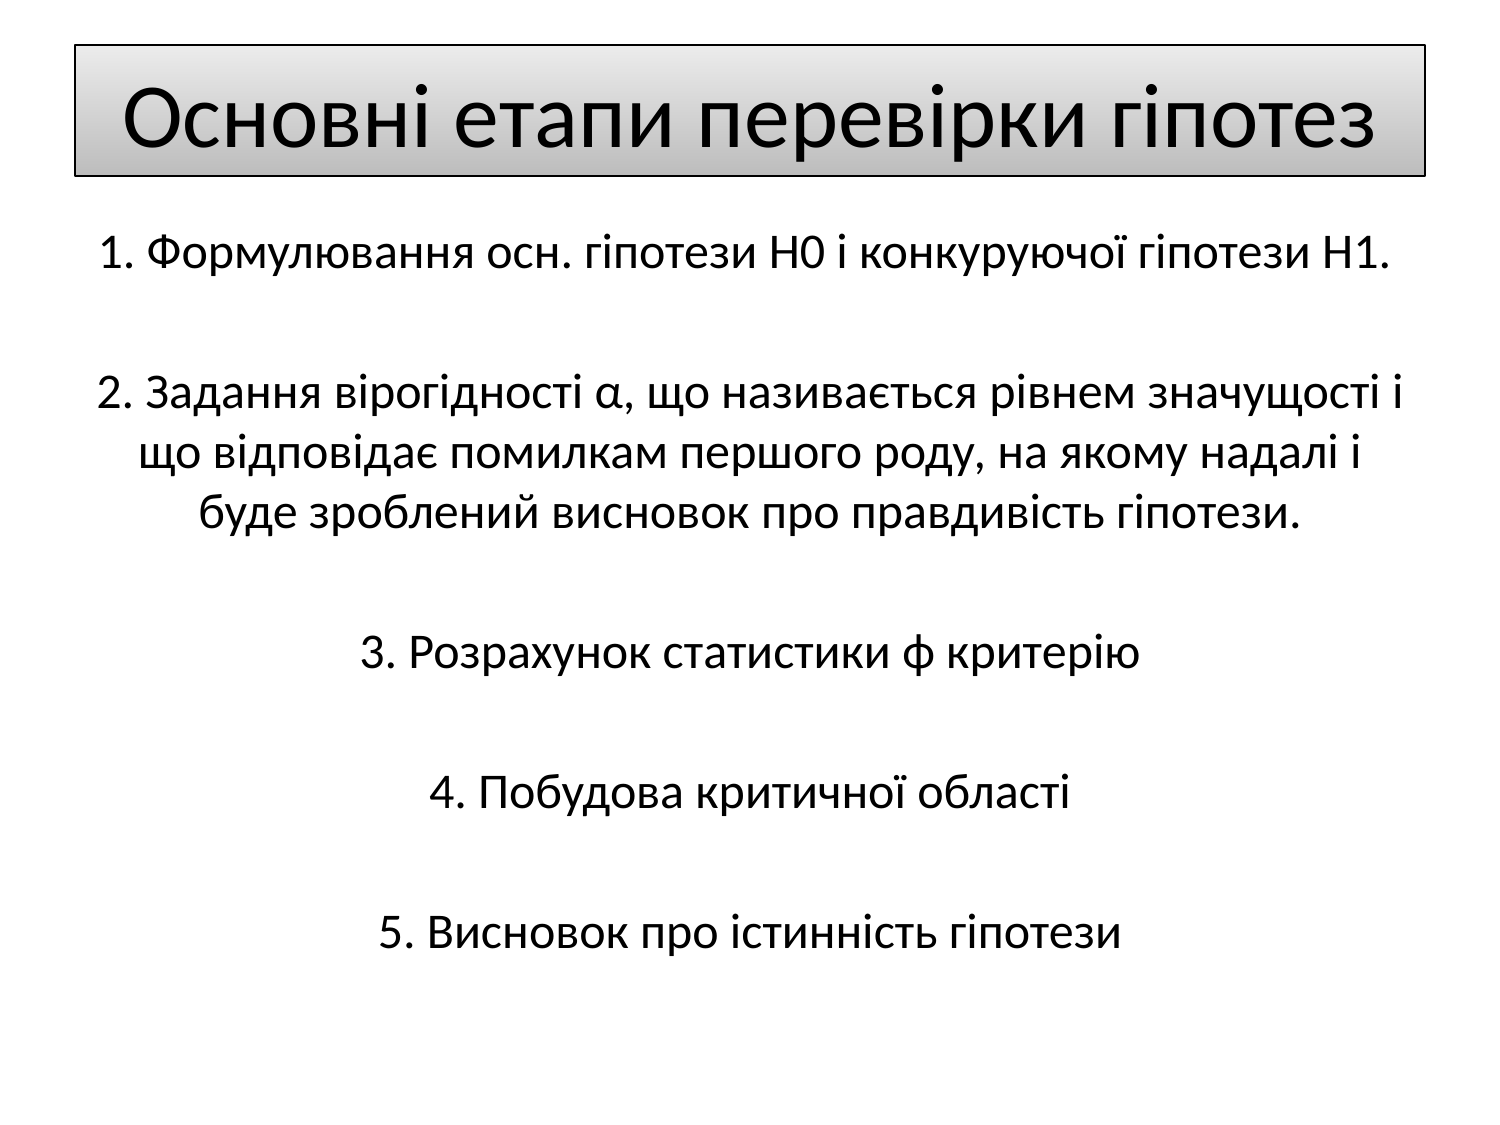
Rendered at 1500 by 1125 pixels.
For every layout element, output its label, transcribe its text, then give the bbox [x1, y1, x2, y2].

title Основні етапи перевірки гіпотез [75, 45, 1425, 176]
list 1. Формулювання осн. гіпотези H0 і конкуруючої гіпотези H1. 2. Задання вірогідності α, що називається рівнем значущості і що відповідає помилкам першого роду, на якому надалі і буде зроблений висновок про правдивість гіпотези. 3. Розрахунок статистики ϕ критерію 4. Побудова критичної області 5. Висновок про істинність гіпотези [75, 210, 1425, 1032]
